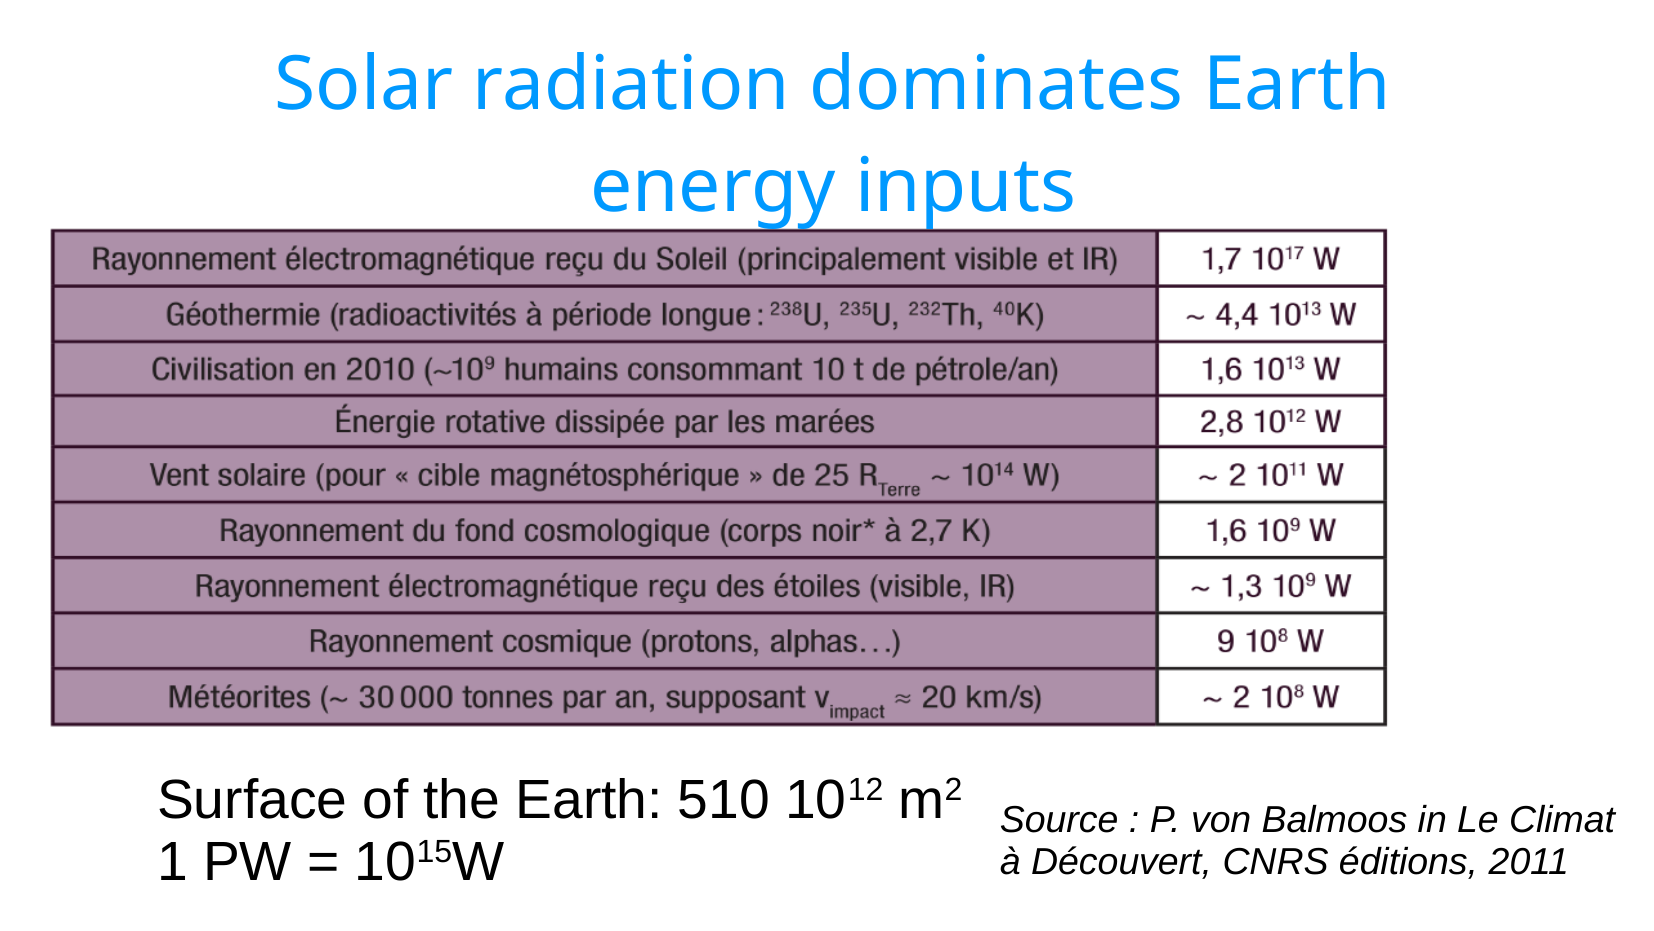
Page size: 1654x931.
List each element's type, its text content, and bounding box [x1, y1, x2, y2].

text_box Surface of the Earth: 510 1012 m2 1 PW = 1015W [142, 761, 1264, 900]
picture [47, 226, 1391, 730]
text_box Solar radiation dominates Earth energy inputs [143, 28, 1523, 234]
text_box Source : P. von Balmoos in Le Climat à Découvert, CNRS éditions, 2011 [985, 790, 1645, 890]
